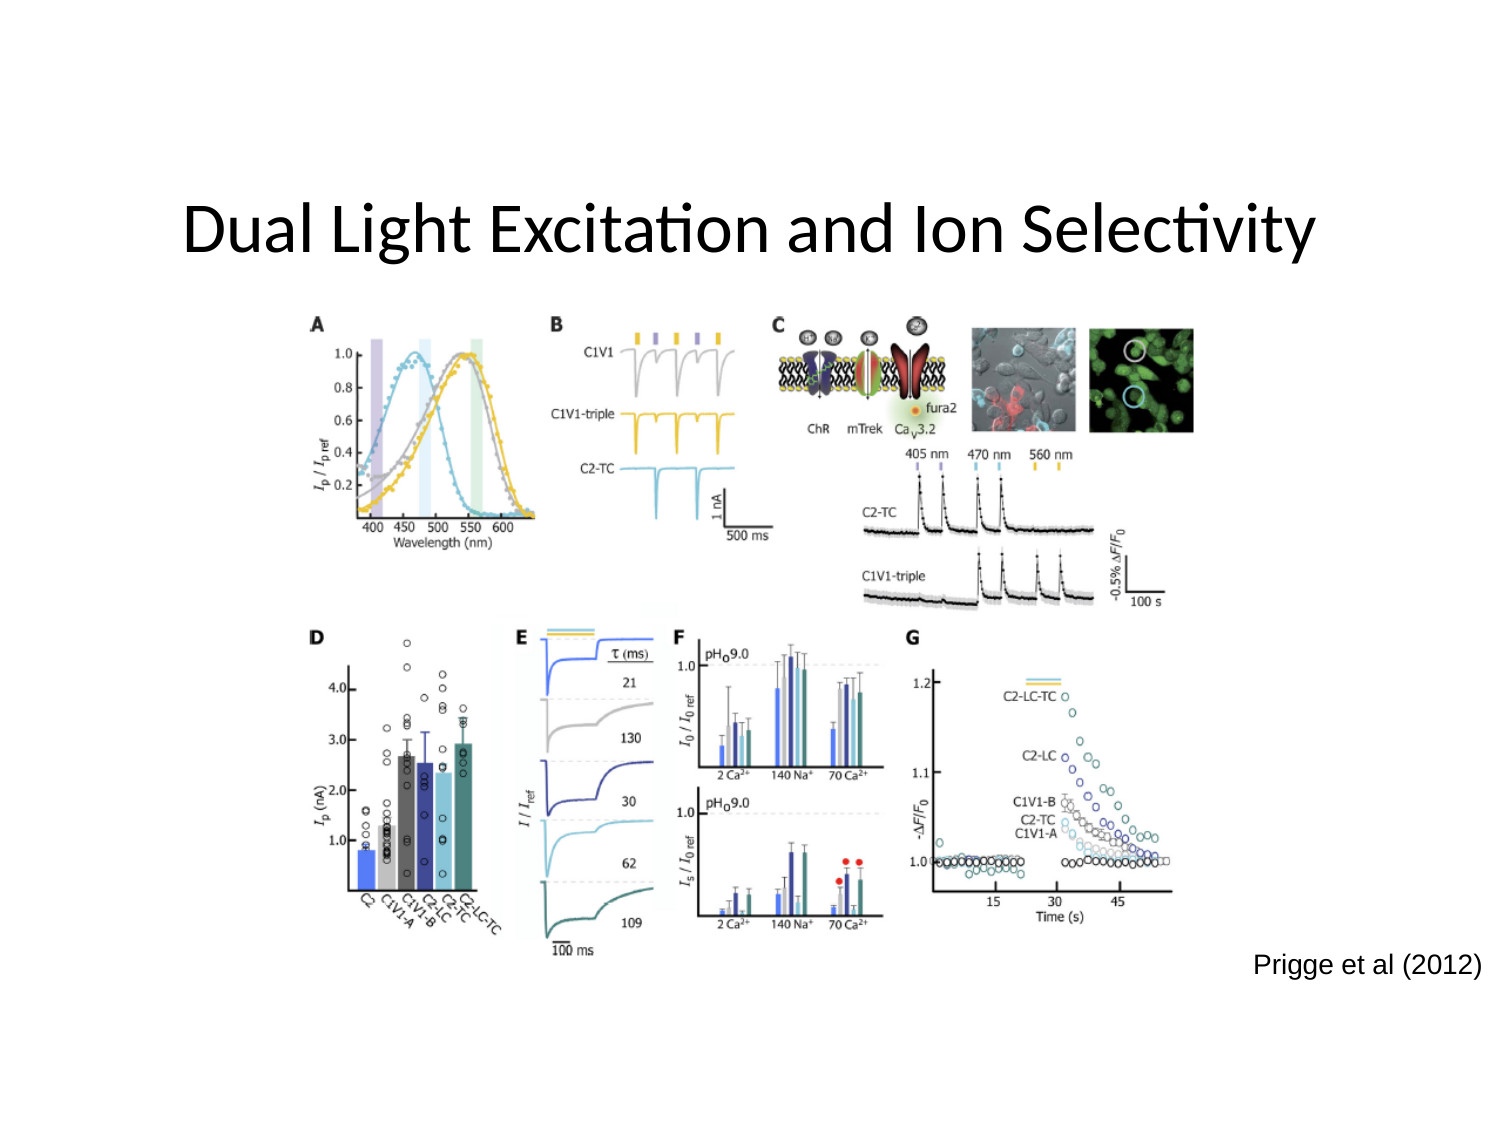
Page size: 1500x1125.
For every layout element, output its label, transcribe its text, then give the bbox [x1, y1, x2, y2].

text_box Prigge et al (2012) [1238, 938, 1500, 989]
picture [297, 307, 1203, 959]
title Dual Light Excitation and Ion Selectivity [103, 141, 1397, 306]
